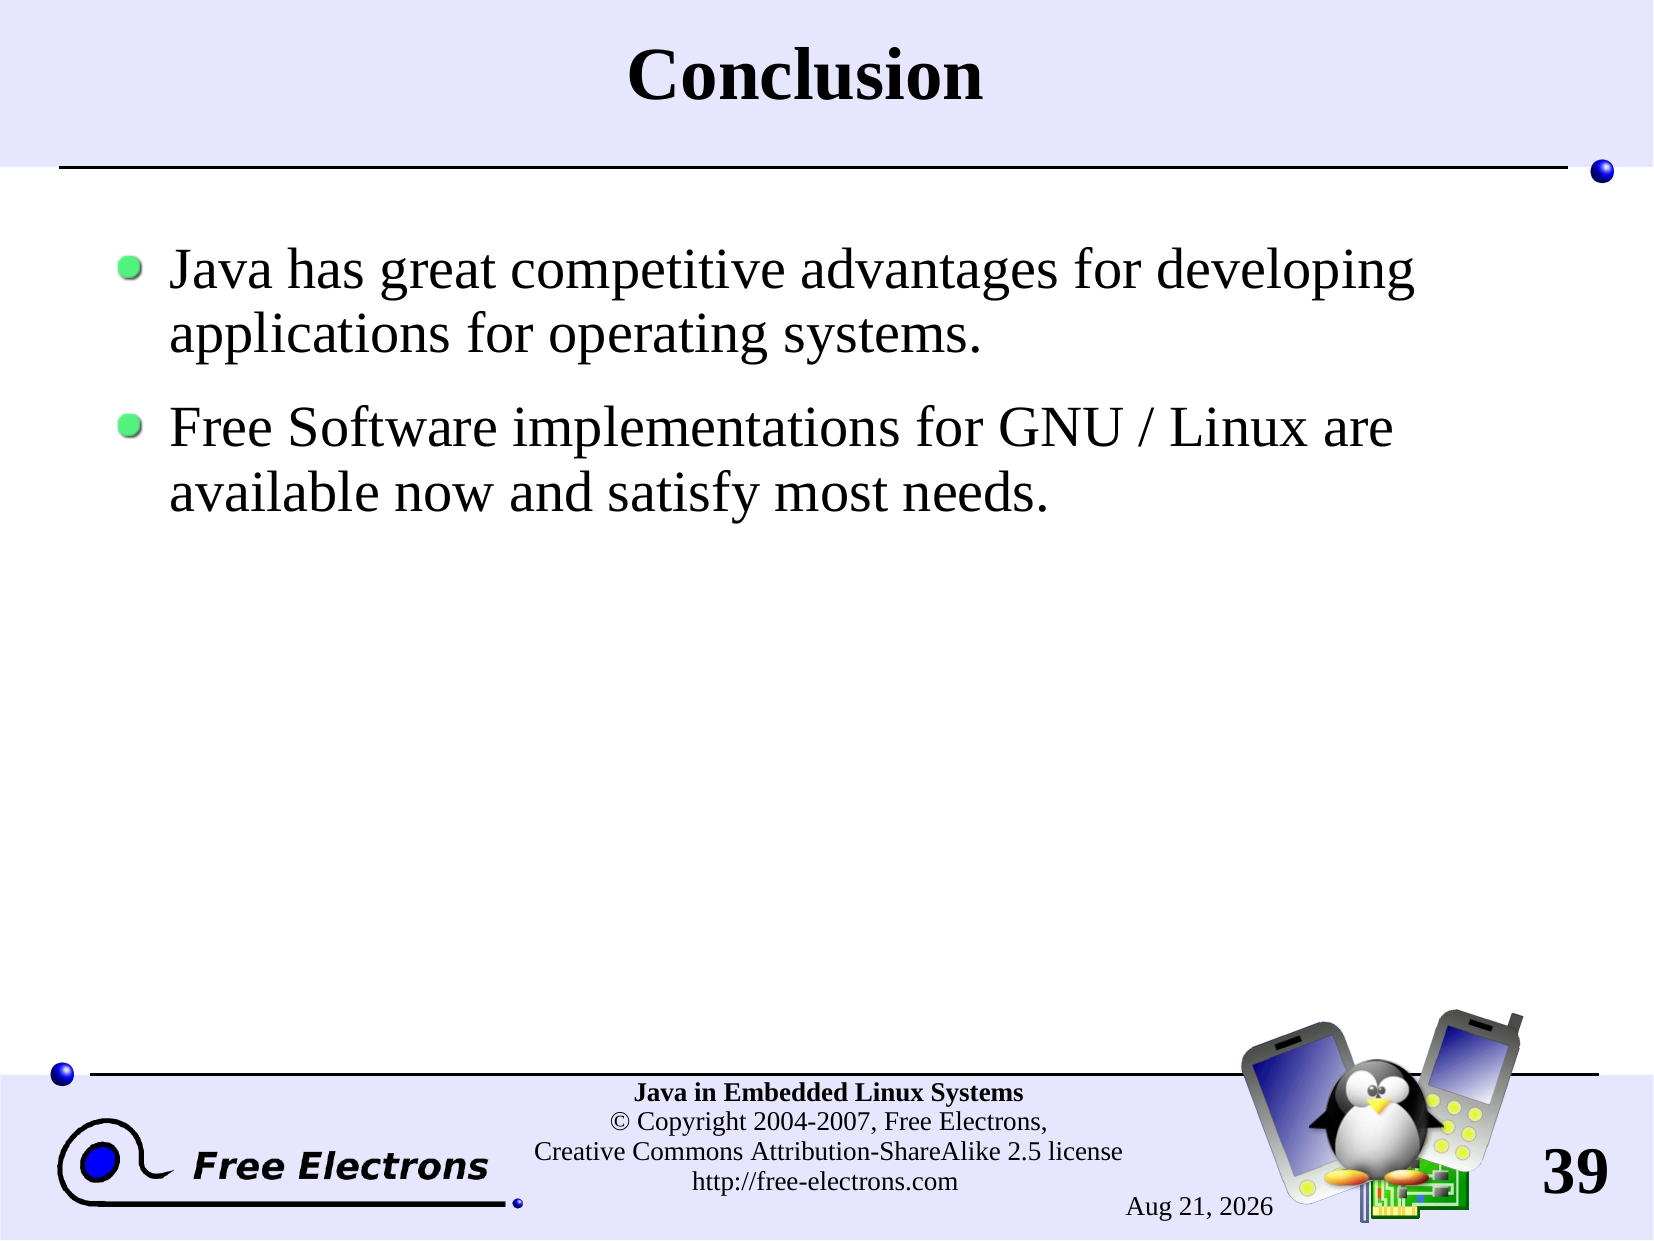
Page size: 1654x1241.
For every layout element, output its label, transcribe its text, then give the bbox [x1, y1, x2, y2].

title Conclusion [60, 25, 1551, 124]
list Java has great competitive advantages for developing applications for operating systems. Free Software implementations for GNU / Linux are available now and satisfy most needs. [98, 236, 1511, 889]
picture [50, 1107, 527, 1216]
picture [1225, 983, 1538, 1241]
